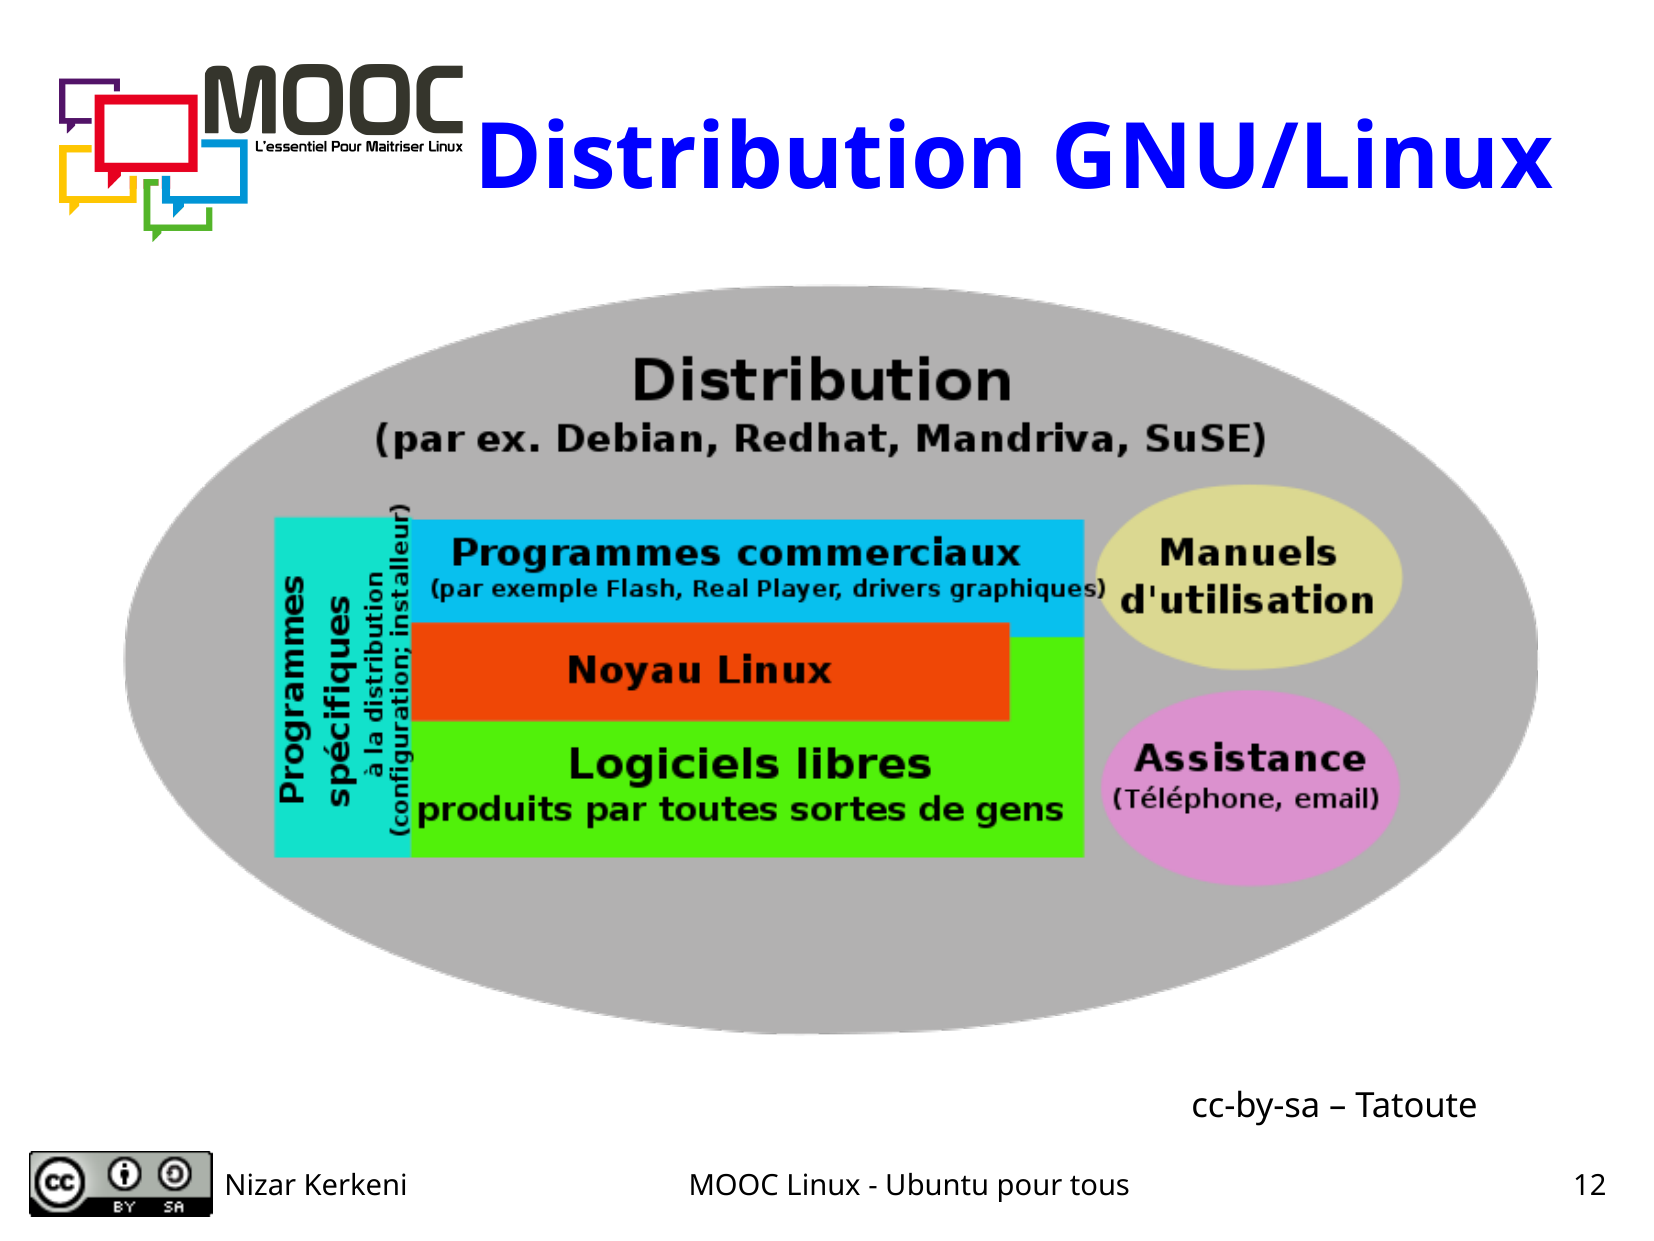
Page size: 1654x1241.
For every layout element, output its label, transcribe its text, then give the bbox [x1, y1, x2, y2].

picture [93, 277, 1560, 1046]
picture [59, 64, 460, 242]
picture [29, 1151, 213, 1217]
list cc-by-sa – Tatoute [1086, 1080, 1583, 1128]
title Distribution GNU/Linux [460, 49, 1568, 257]
